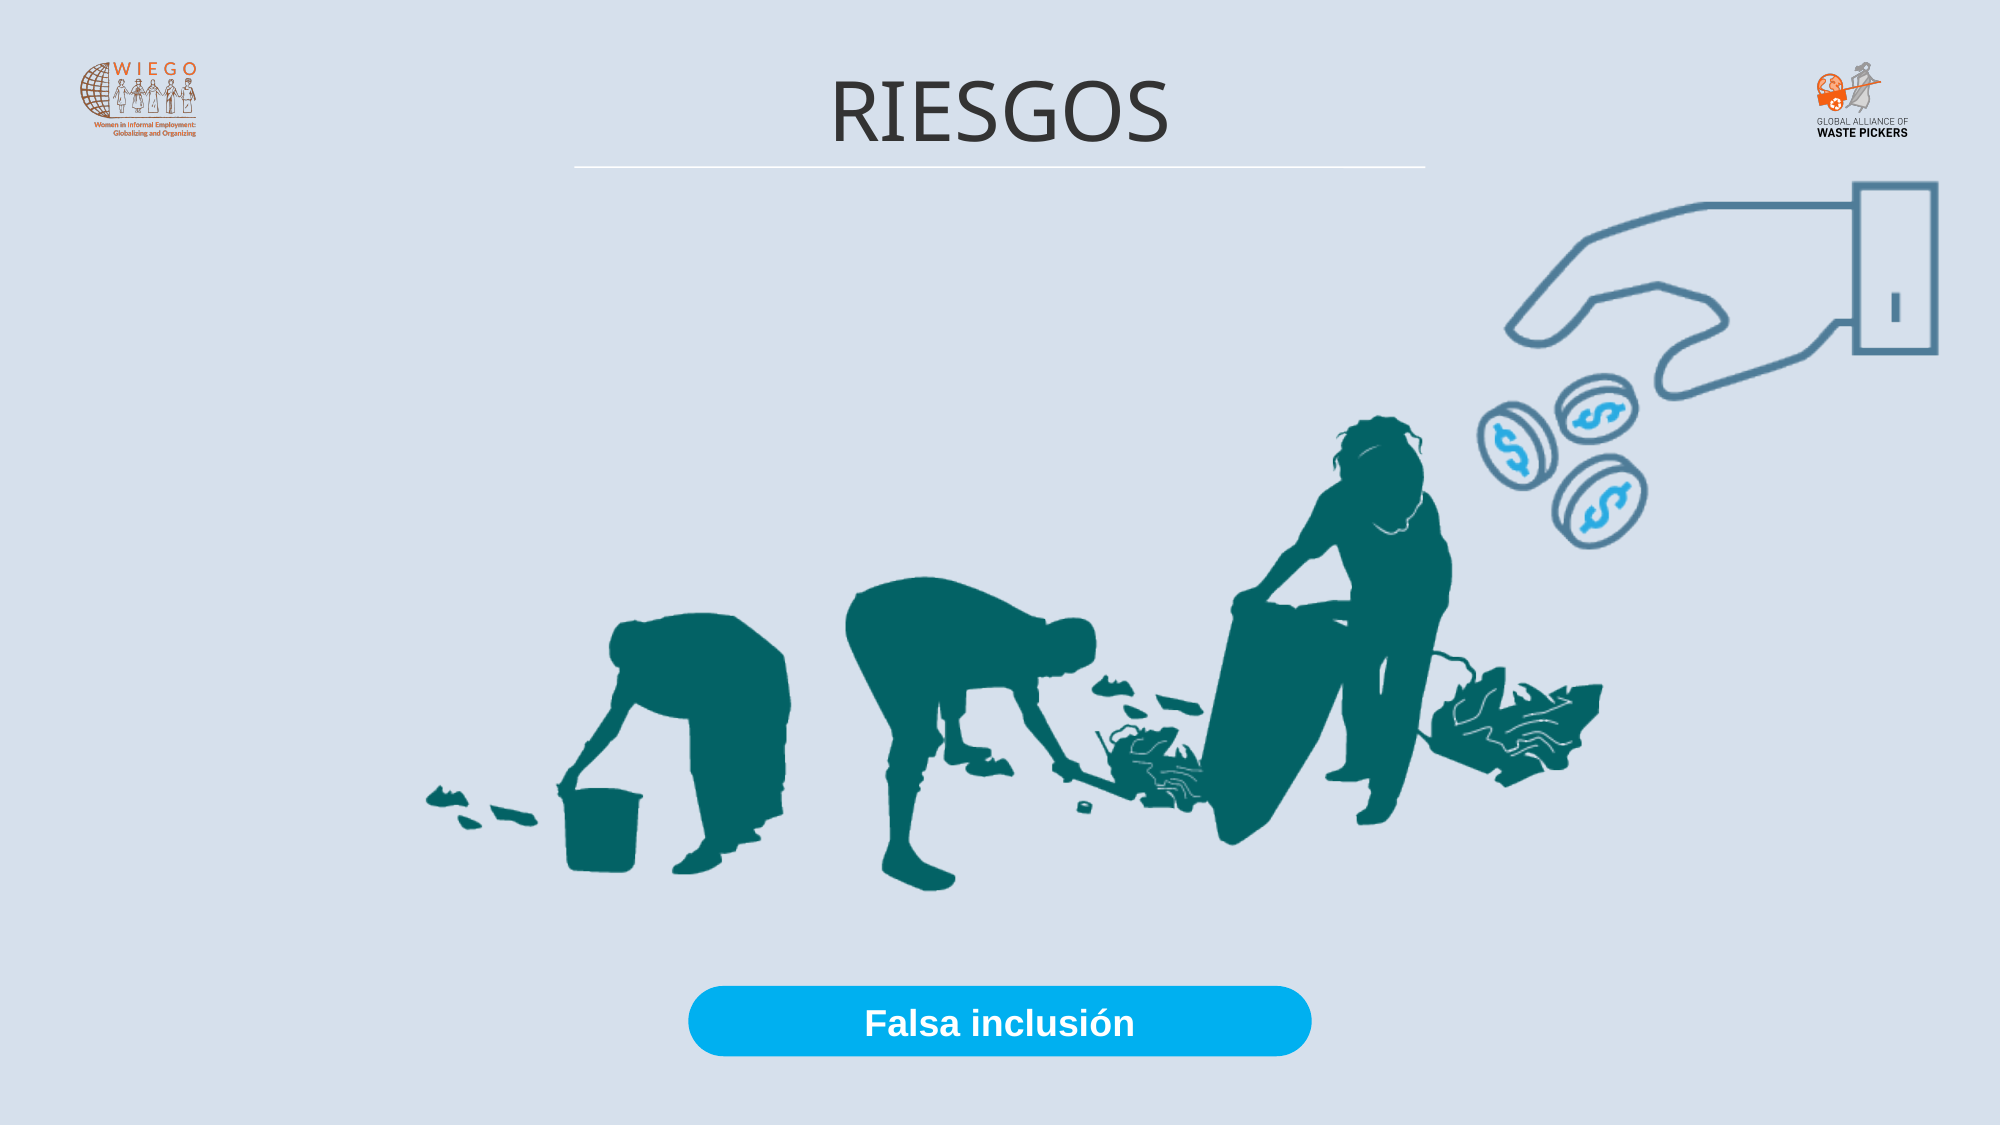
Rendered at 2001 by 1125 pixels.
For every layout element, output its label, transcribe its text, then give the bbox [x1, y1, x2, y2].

picture [80, 62, 196, 137]
picture [388, 62, 1971, 1022]
text_box RIESGOS [748, 51, 1252, 166]
text_box Falsa inclusión [688, 985, 1312, 1057]
